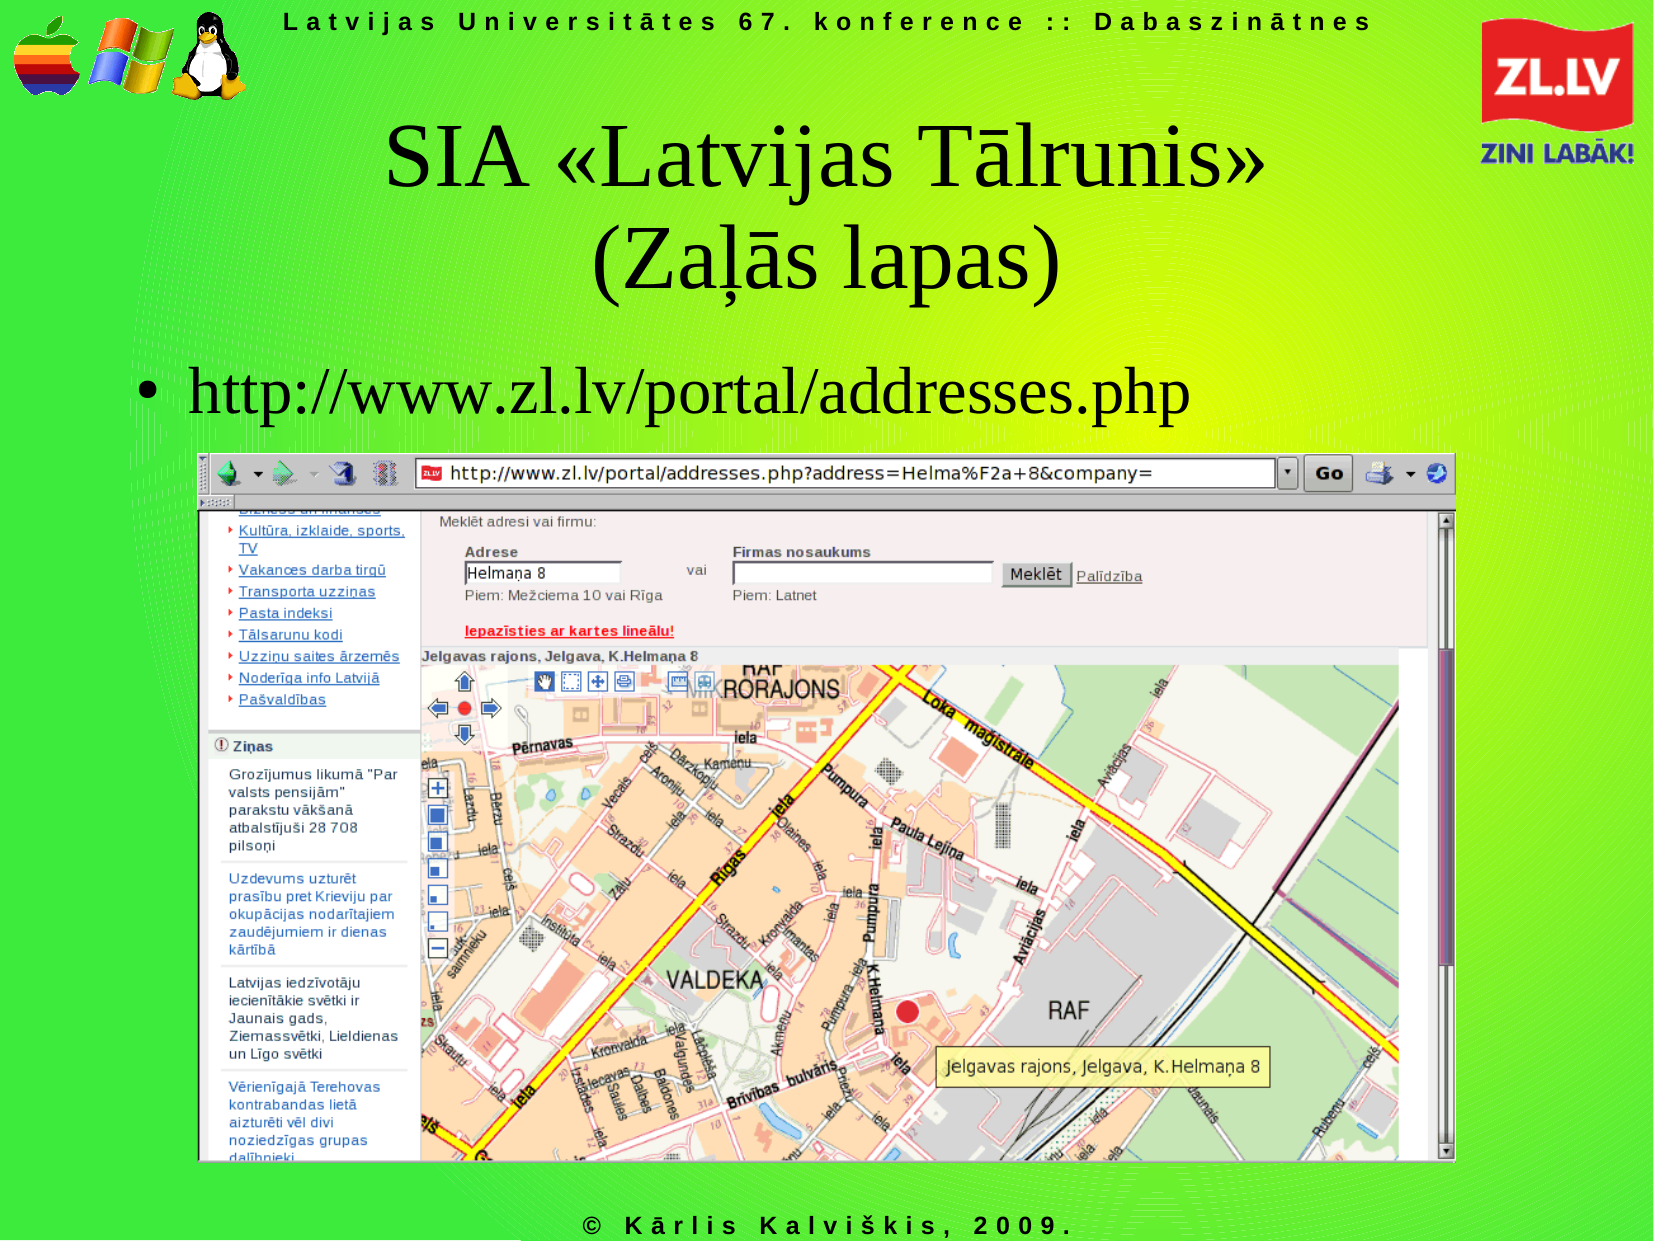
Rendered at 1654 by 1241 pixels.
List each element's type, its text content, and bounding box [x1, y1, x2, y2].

picture [88, 12, 246, 94]
picture [14, 16, 80, 96]
title SIA «Latvijas Tālrunis» (Zaļās lapas) [118, 88, 1536, 325]
list http://www.zl.lv/portal/addresses.php [118, 354, 1536, 1182]
picture [1479, 18, 1634, 164]
picture [197, 453, 1456, 1163]
